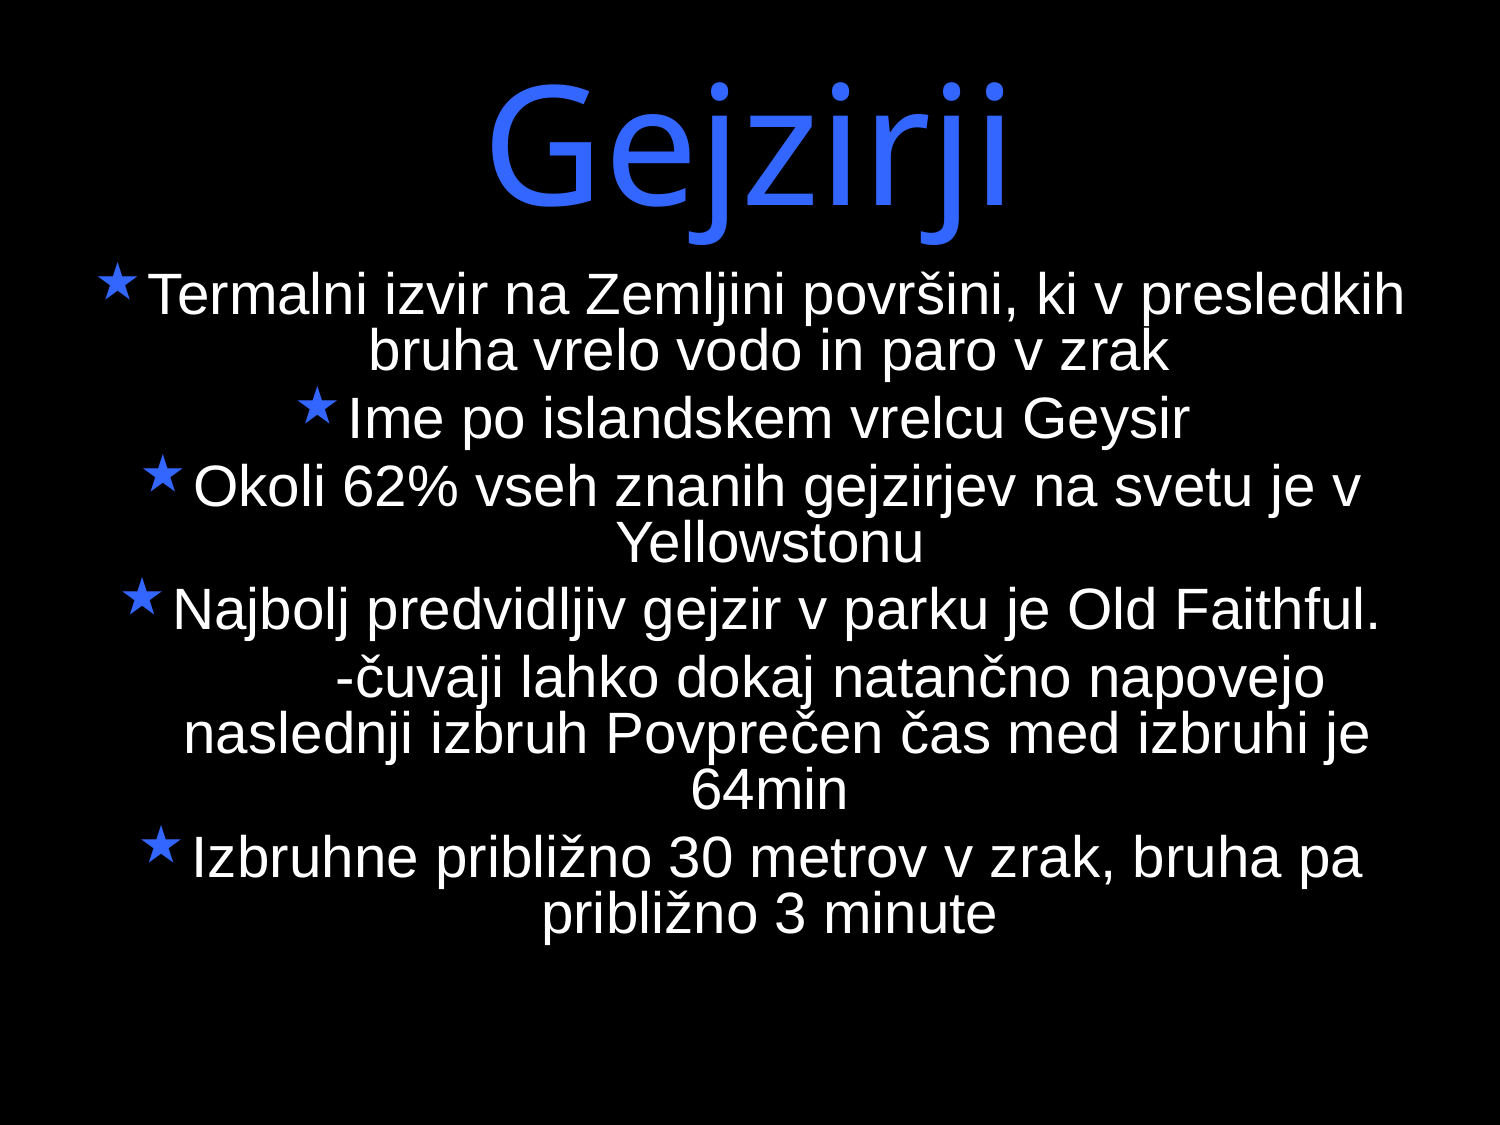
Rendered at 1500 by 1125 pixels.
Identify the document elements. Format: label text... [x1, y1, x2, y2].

title Gejzirji [75, 45, 1425, 233]
list Termalni izvir na Zemljini površini, ki v presledkih bruha vrelo vodo in paro v zrak Ime po islandskem vrelcu Geysir Okoli 62% vseh znanih gejzirjev na svetu je v Yellowstonu Najbolj predvidljiv gejzir v parku je Old Faithful. -čuvaji lahko dokaj natančno napovejo naslednji izbruh Povprečen čas med izbruhi je 64min Izbruhne približno 30 metrov v zrak, bruha pa približno 3 minute [75, 262, 1425, 1005]
